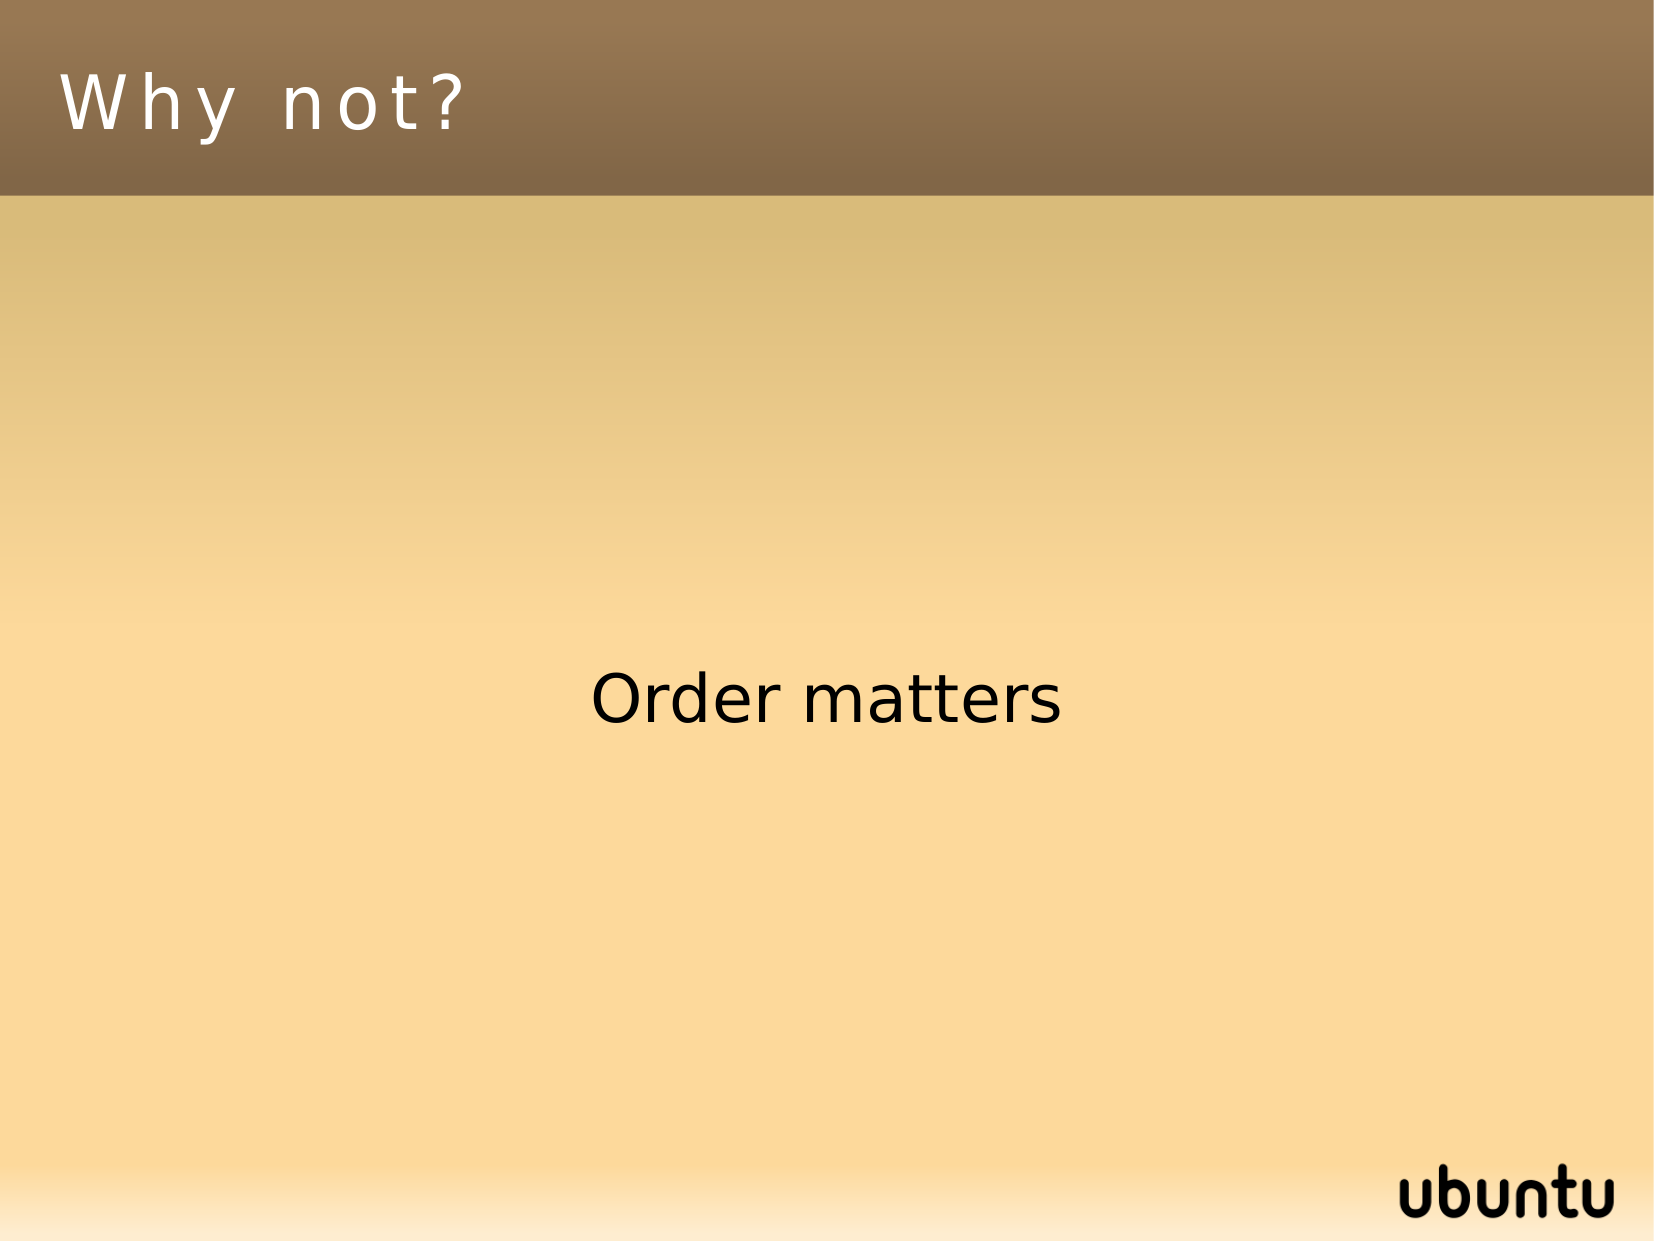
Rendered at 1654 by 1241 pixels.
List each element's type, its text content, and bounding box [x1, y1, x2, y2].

picture [0, 0, 1654, 1241]
title Why not? [59, 29, 1595, 178]
subtitle Order matters [82, 297, 1571, 1102]
